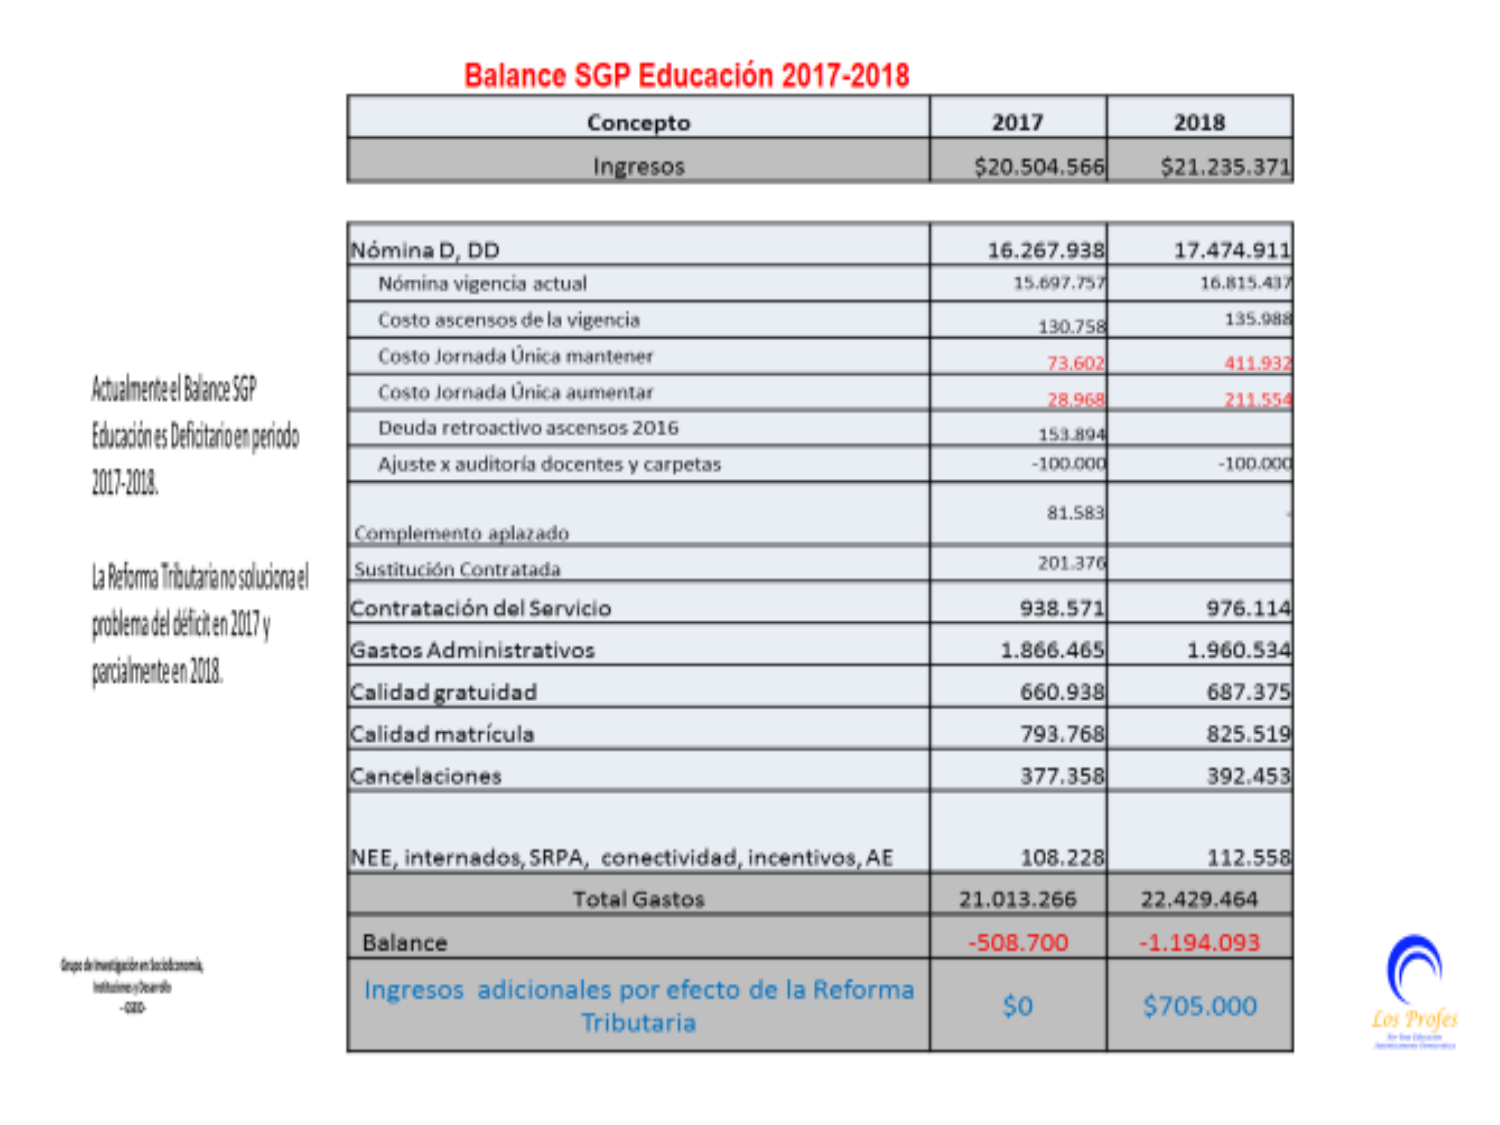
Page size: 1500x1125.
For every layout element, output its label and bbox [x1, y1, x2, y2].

picture [31, 44, 1465, 1059]
